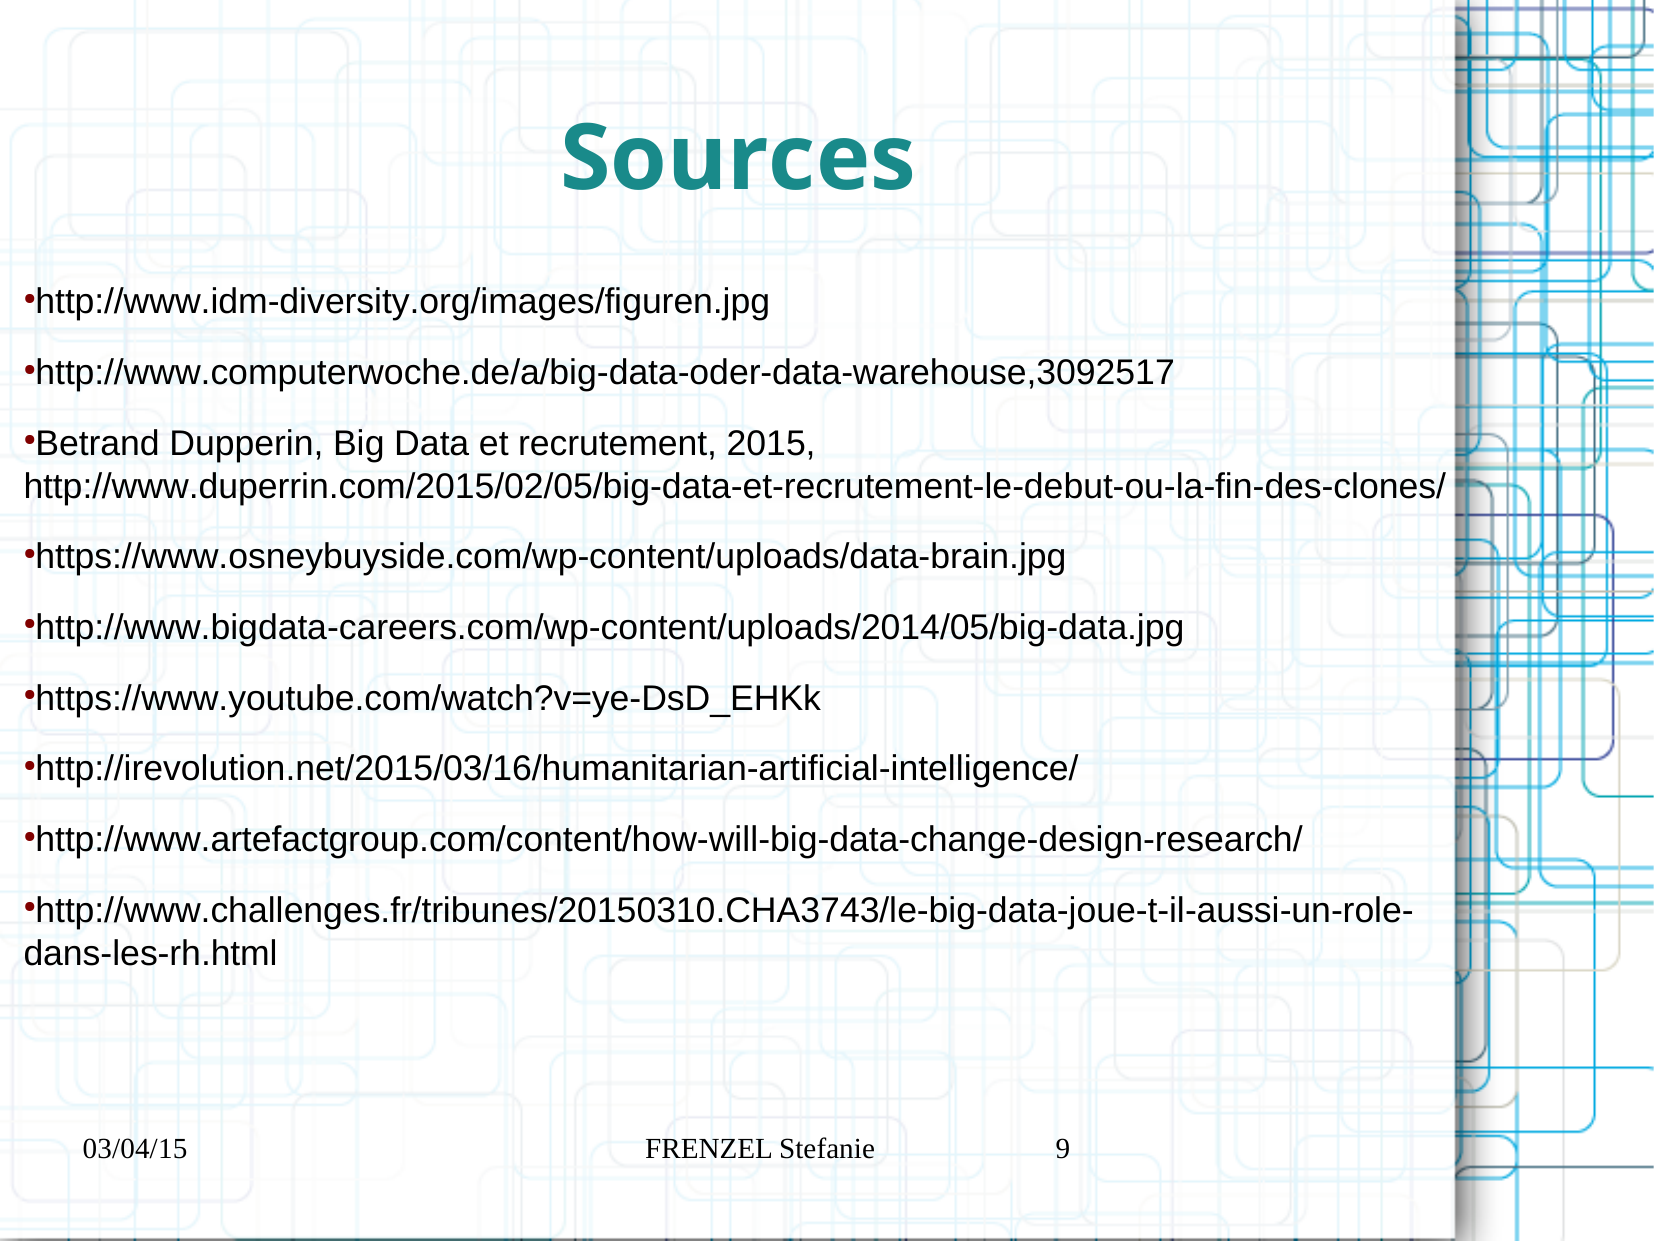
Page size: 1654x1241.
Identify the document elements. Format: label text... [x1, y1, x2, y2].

text_box 03/04/15 [82, 1129, 468, 1216]
title Sources [59, 49, 1418, 257]
text_box FRENZEL Stefanie [494, 1129, 1019, 1216]
text_box [1055, 1129, 1441, 1216]
list http://www.idm-diversity.org/images/figuren.jpg http://www.computerwoche.de/a/big-data-oder-data-warehouse,3092517 Betrand Dupperin, Big Data et recrutement, 2015, http://www.duperrin.com/2015/02/05/big-data-et-recrutement-le-debut-ou-la-fin-des-clones/ https://www.osneybuyside.com/wp-content/uploads/data-brain.jpg http://www.bigdata-careers.com/wp-content/uploads/2014/05/big-data.jpg https://www.youtube.com/watch?v=ye-DsD_EHKk http://irevolution.net/2015/03/16/humanitarian-artificial-intelligence/ http://www.artefactgroup.com/content/how-will-big-data-change-design-research/ http://www.challenges.fr/tribunes/20150310.CHA3743/le-big-data-joue-t-il-aussi-un-role-dans-les-rh.html [23, 278, 1465, 1020]
